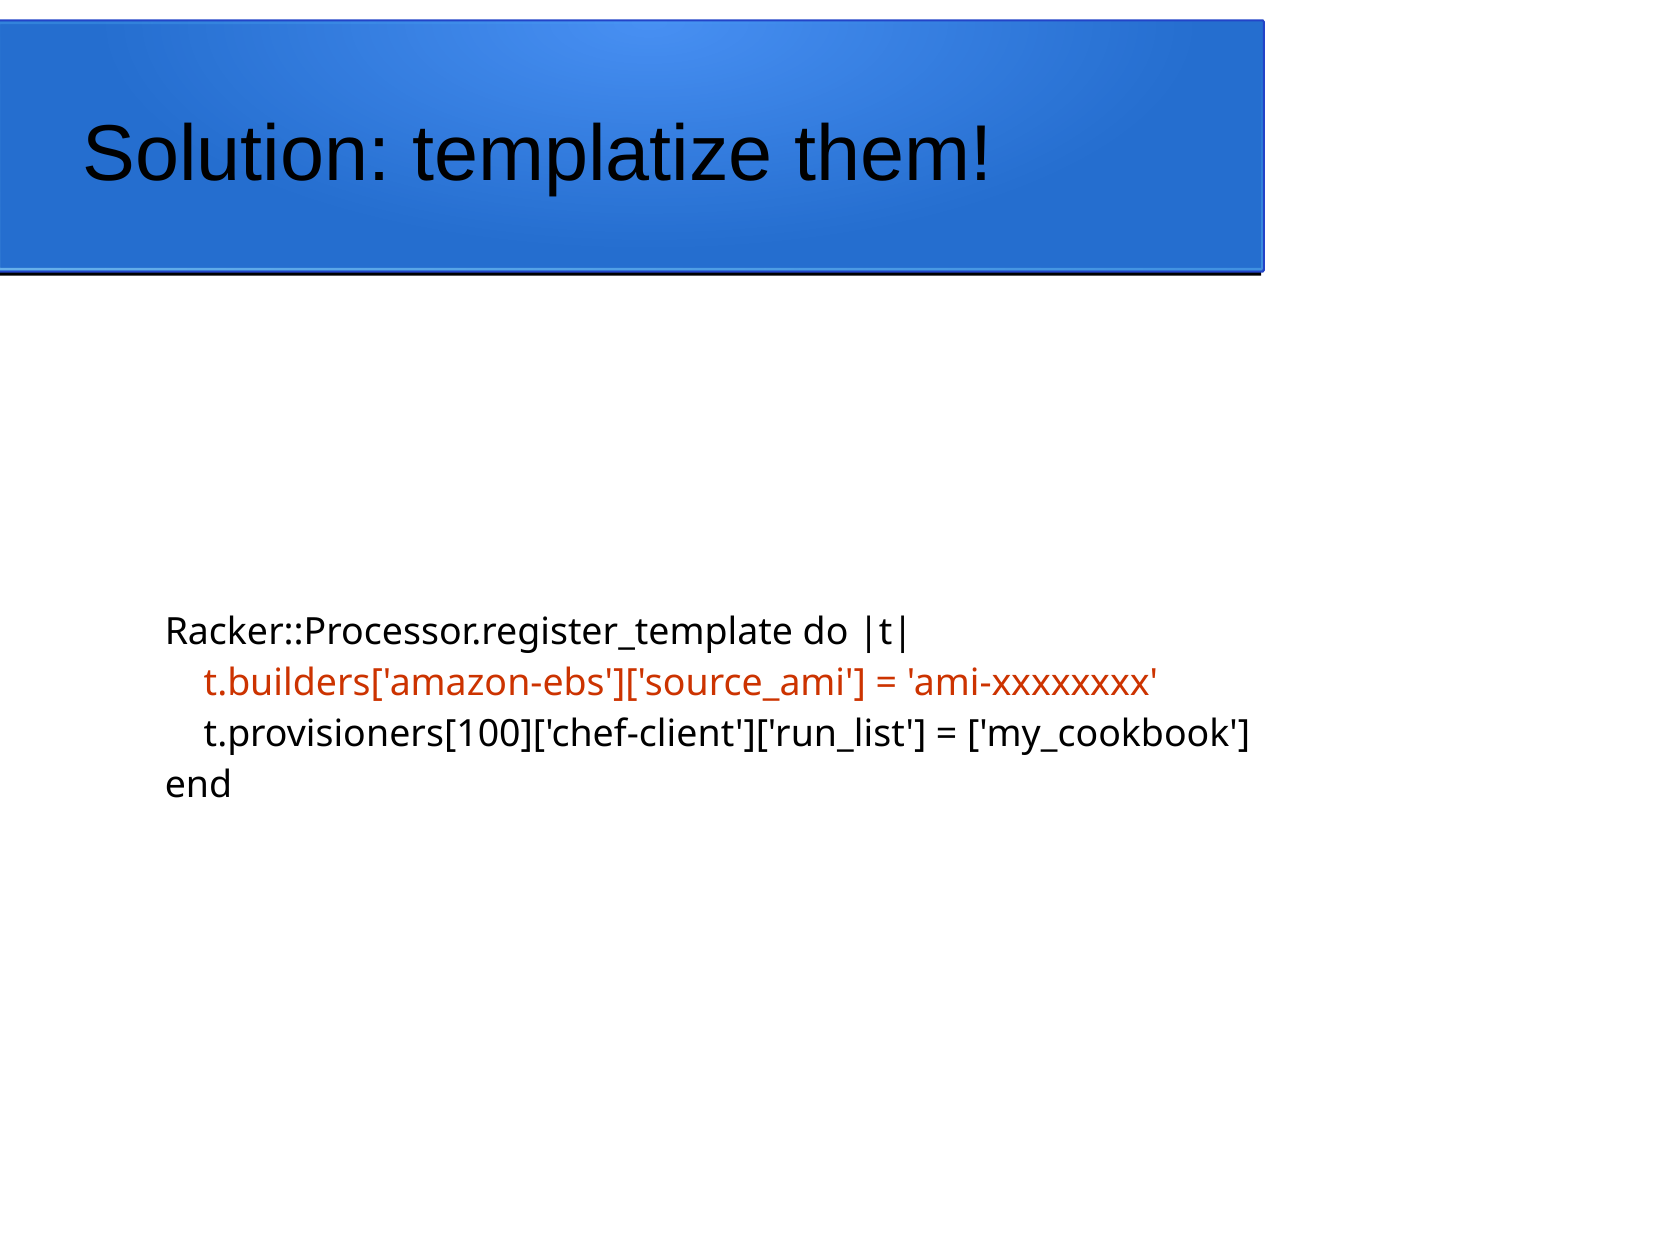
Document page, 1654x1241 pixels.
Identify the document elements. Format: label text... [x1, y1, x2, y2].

text_box Racker::Processor.register_template do |t| t.builders['amazon-ebs']['source_ami'] = 'ami-xxxxxxxx' t.provisioners[100]['chef-client']['run_list'] = ['my_cookbook'] end [150, 596, 1501, 786]
title Solution: templatize them! [82, 49, 1571, 257]
